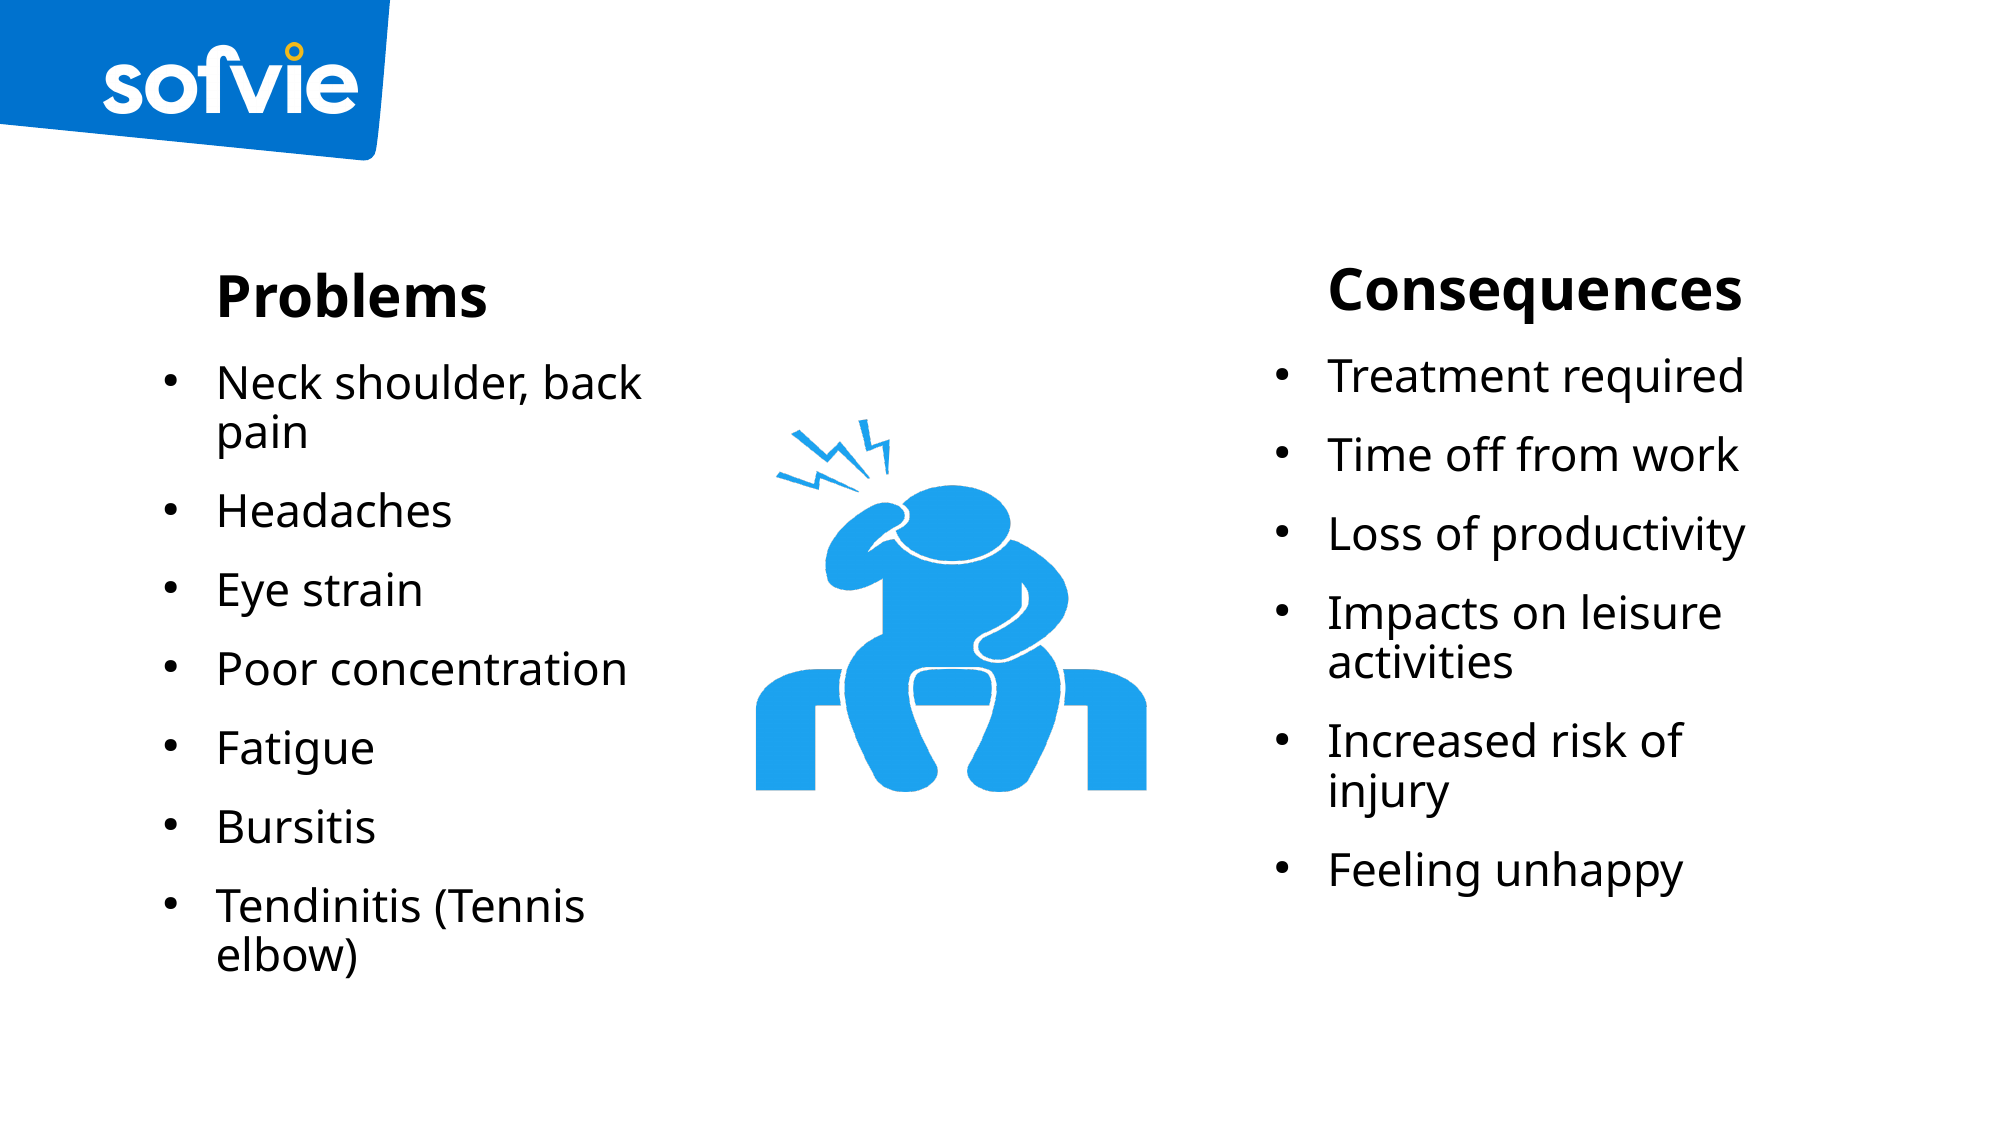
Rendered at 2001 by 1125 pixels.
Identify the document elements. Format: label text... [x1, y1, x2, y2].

picture [755, 419, 1147, 792]
picture [103, 42, 358, 114]
list Problems Neck shoulder, back pain Headaches Eye strain Poor concentration Fatigue Bursitis Tendinitis (Tennis elbow) [129, 259, 719, 1011]
list Consequences Treatment required Time off from work Loss of productivity Impacts on leisure activities Increased risk of injury Feeling unhappy [1241, 253, 1831, 1004]
